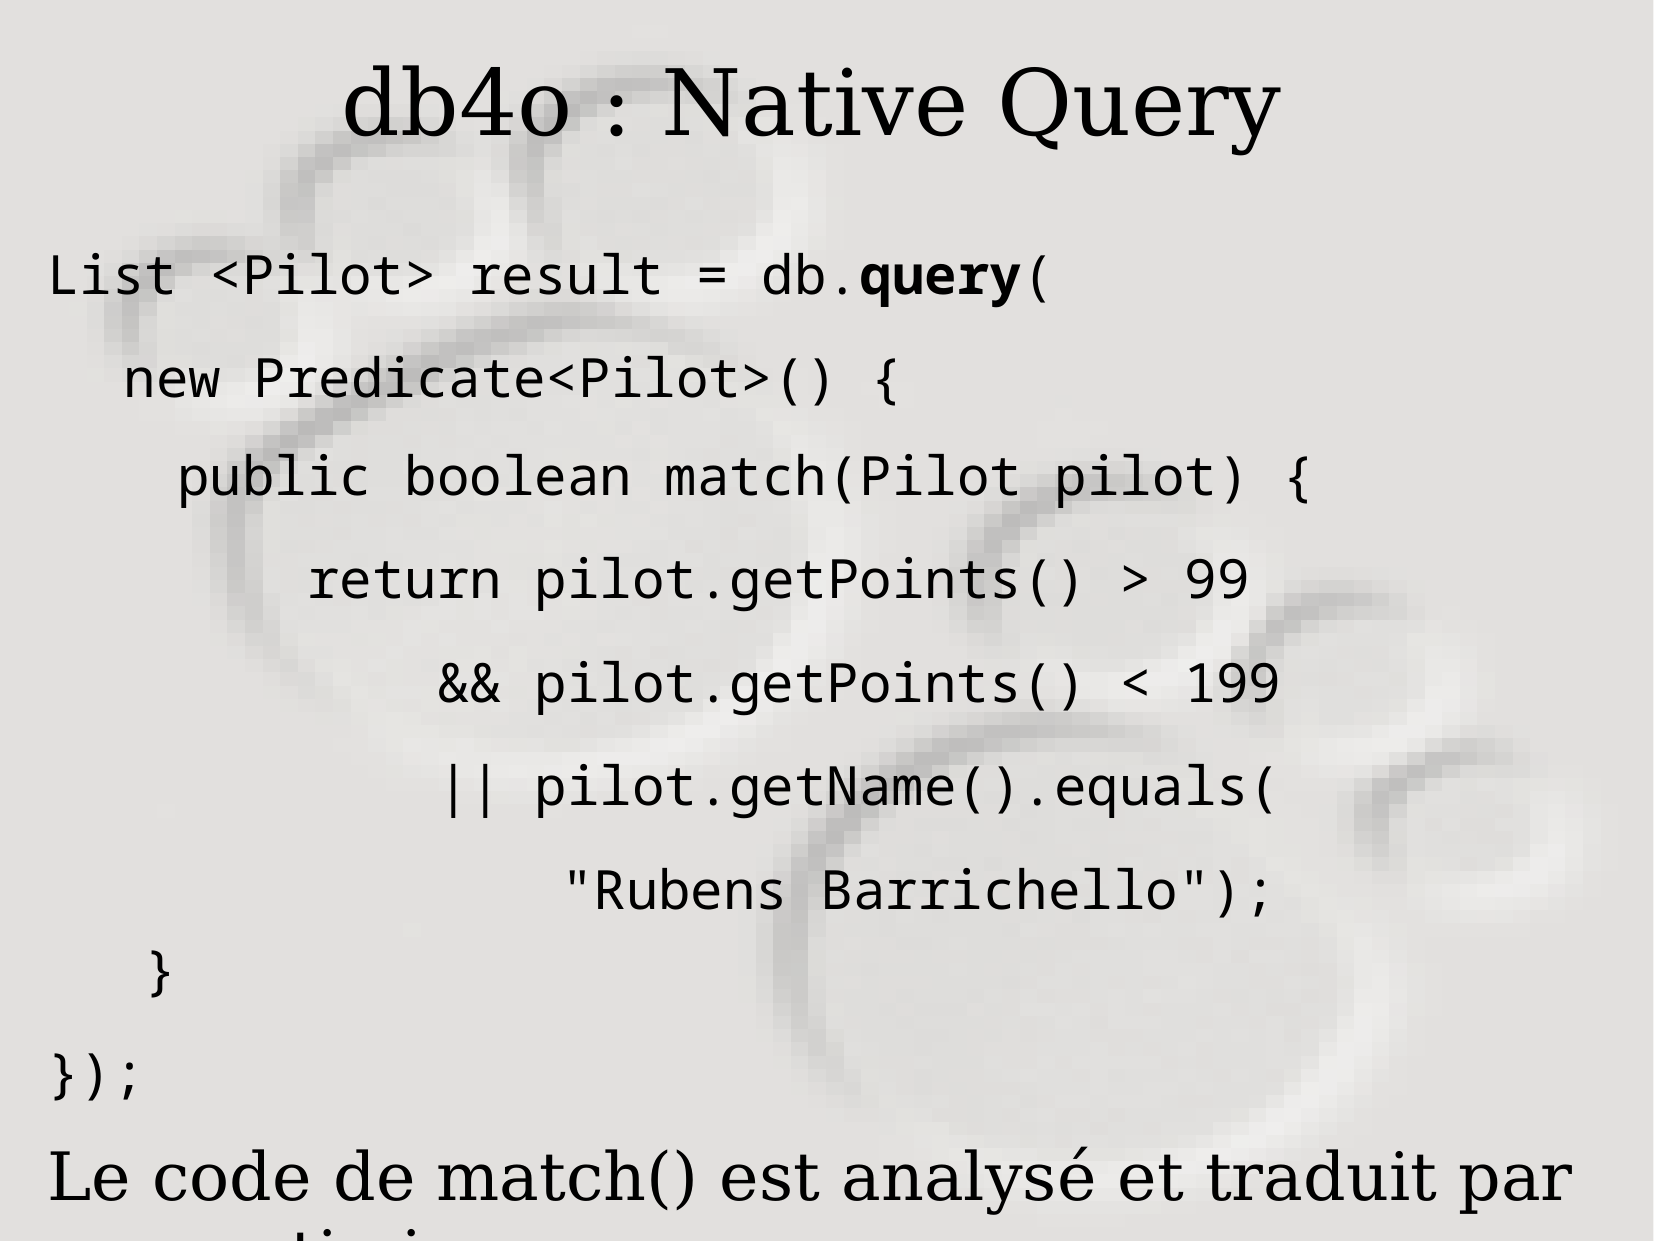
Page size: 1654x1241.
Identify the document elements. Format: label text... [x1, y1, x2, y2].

title db4o : Native Query [29, 0, 1595, 208]
picture [0, 0, 1654, 1241]
list List <Pilot> result = db.query( new Predicate<Pilot>() { public boolean match(Pilot pilot) { return pilot.getPoints() > 99 && pilot.getPoints() < 199 || pilot.getName().equals( "Rubens Barrichello"); } }); Le code de match() est analysé et traduit par un optimiseur. [29, 236, 1595, 1197]
